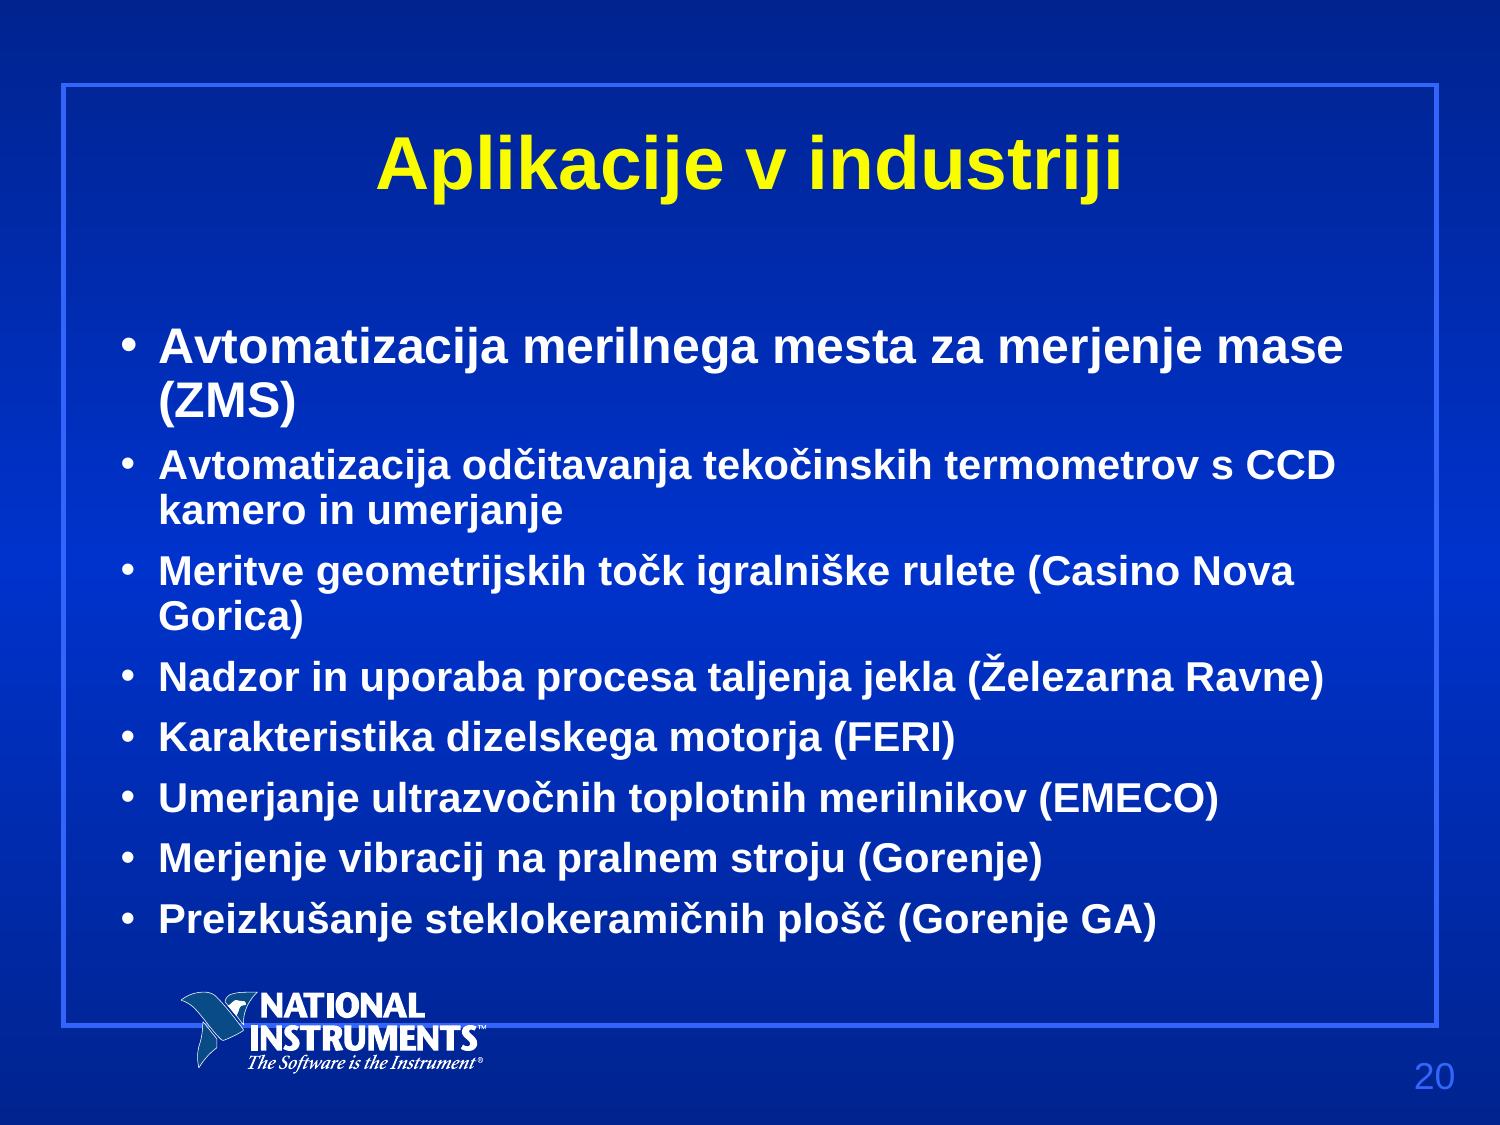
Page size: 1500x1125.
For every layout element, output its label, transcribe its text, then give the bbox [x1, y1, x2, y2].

list Avtomatizacija merilnega mesta za merjenje mase (ZMS) Avtomatizacija odčitavanja tekočinskih termometrov s CCD kamero in umerjanje Meritve geometrijskih točk igralniške rulete (Casino Nova Gorica) Nadzor in uporaba procesa taljenja jekla (Železarna Ravne) Karakteristika dizelskega motorja (FERI) Umerjanje ultrazvočnih toplotnih merilnikov (EMECO) Merjenje vibracij na pralnem stroju (Gorenje) Preizkušanje steklokeramičnih plošč (Gorenje GA) [105, 312, 1373, 1012]
title Aplikacije v industriji [83, 110, 1417, 210]
